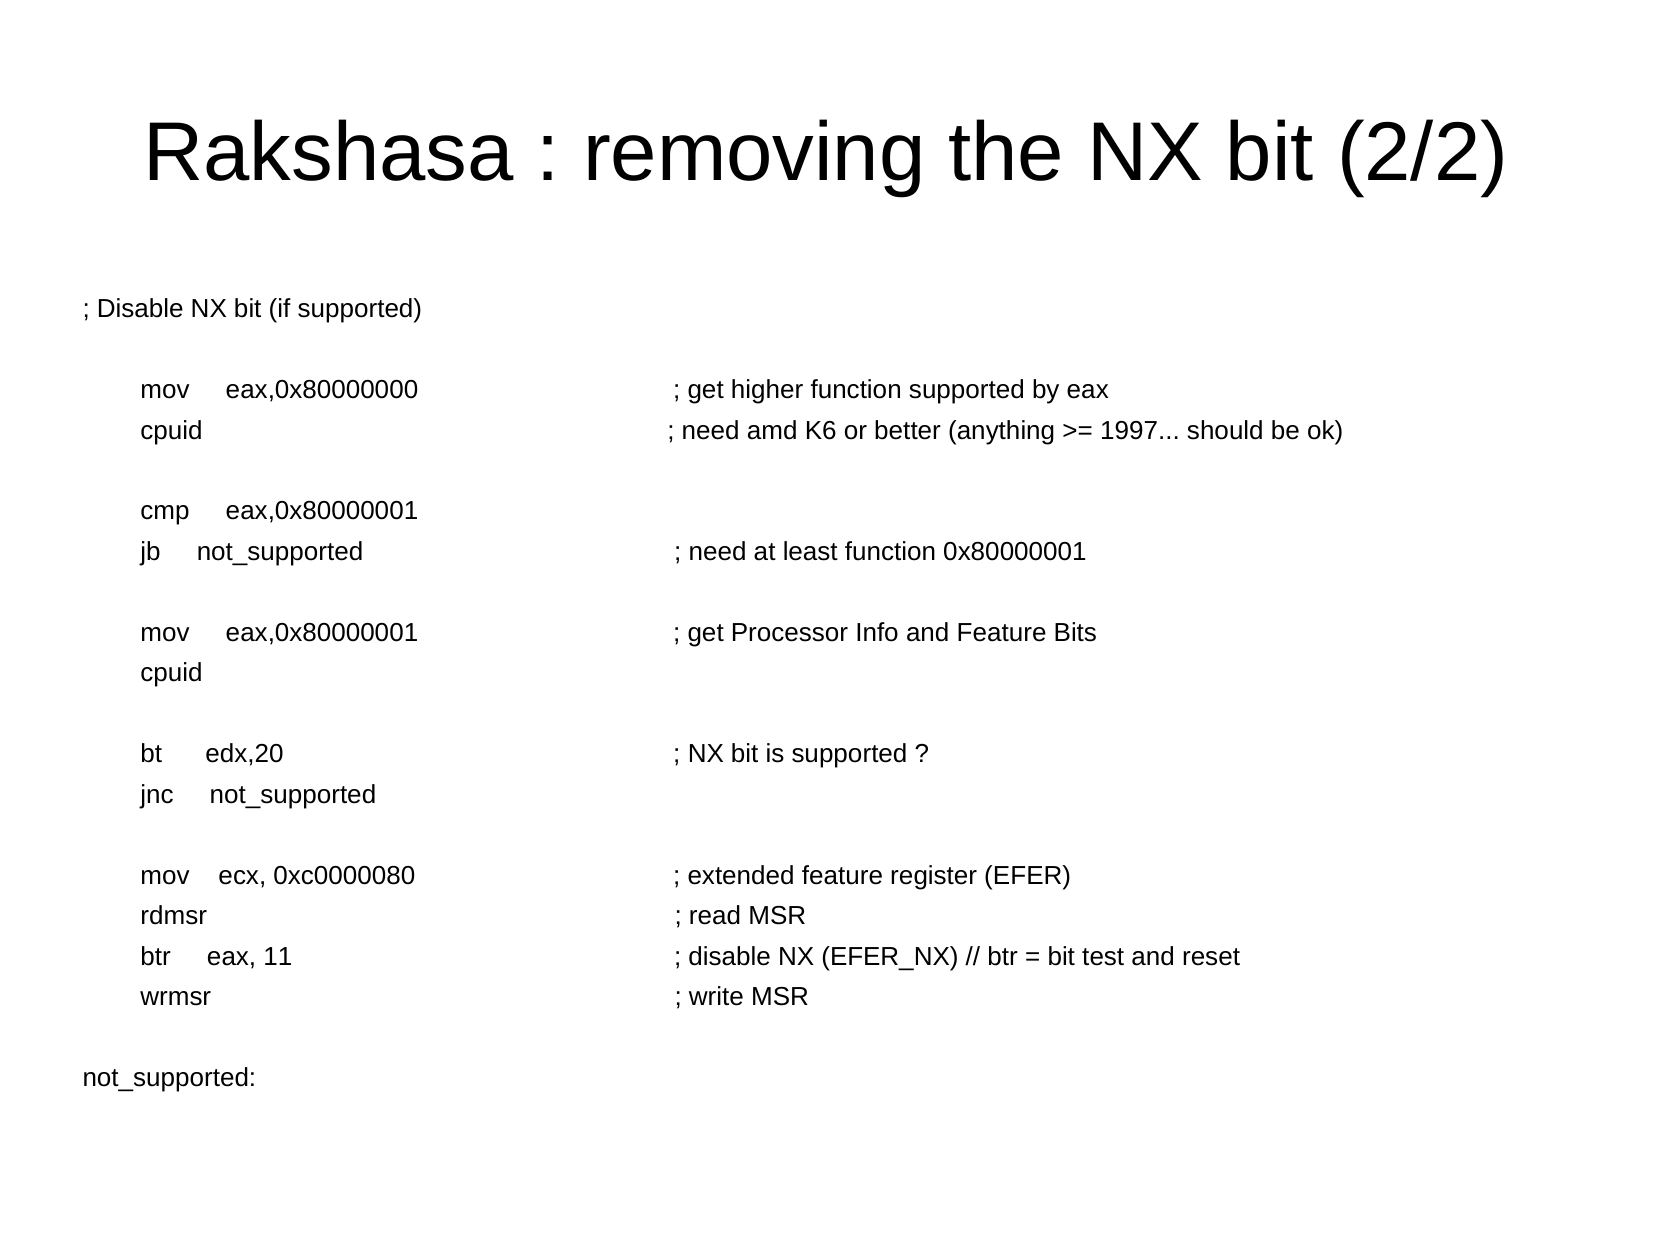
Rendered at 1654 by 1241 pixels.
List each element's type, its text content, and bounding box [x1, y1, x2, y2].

title Rakshasa : removing the NX bit (2/2) [82, 49, 1571, 257]
list ; Disable NX bit (if supported) mov eax,0x80000000 ; get higher function supported by eax cpuid ; need amd K6 or better (anything >= 1997... should be ok) cmp eax,0x80000001 jb not_supported ; need at least function 0x80000001 mov eax,0x80000001 ; get Processor Info and Feature Bits cpuid bt edx,20 ; NX bit is supported ? jnc not_supported mov ecx, 0xc0000080 ; extended feature register (EFER) rdmsr ; read MSR btr eax, 11 ; disable NX (EFER_NX) // btr = bit test and reset wrmsr ; write MSR not_supported: [82, 290, 1571, 1109]
